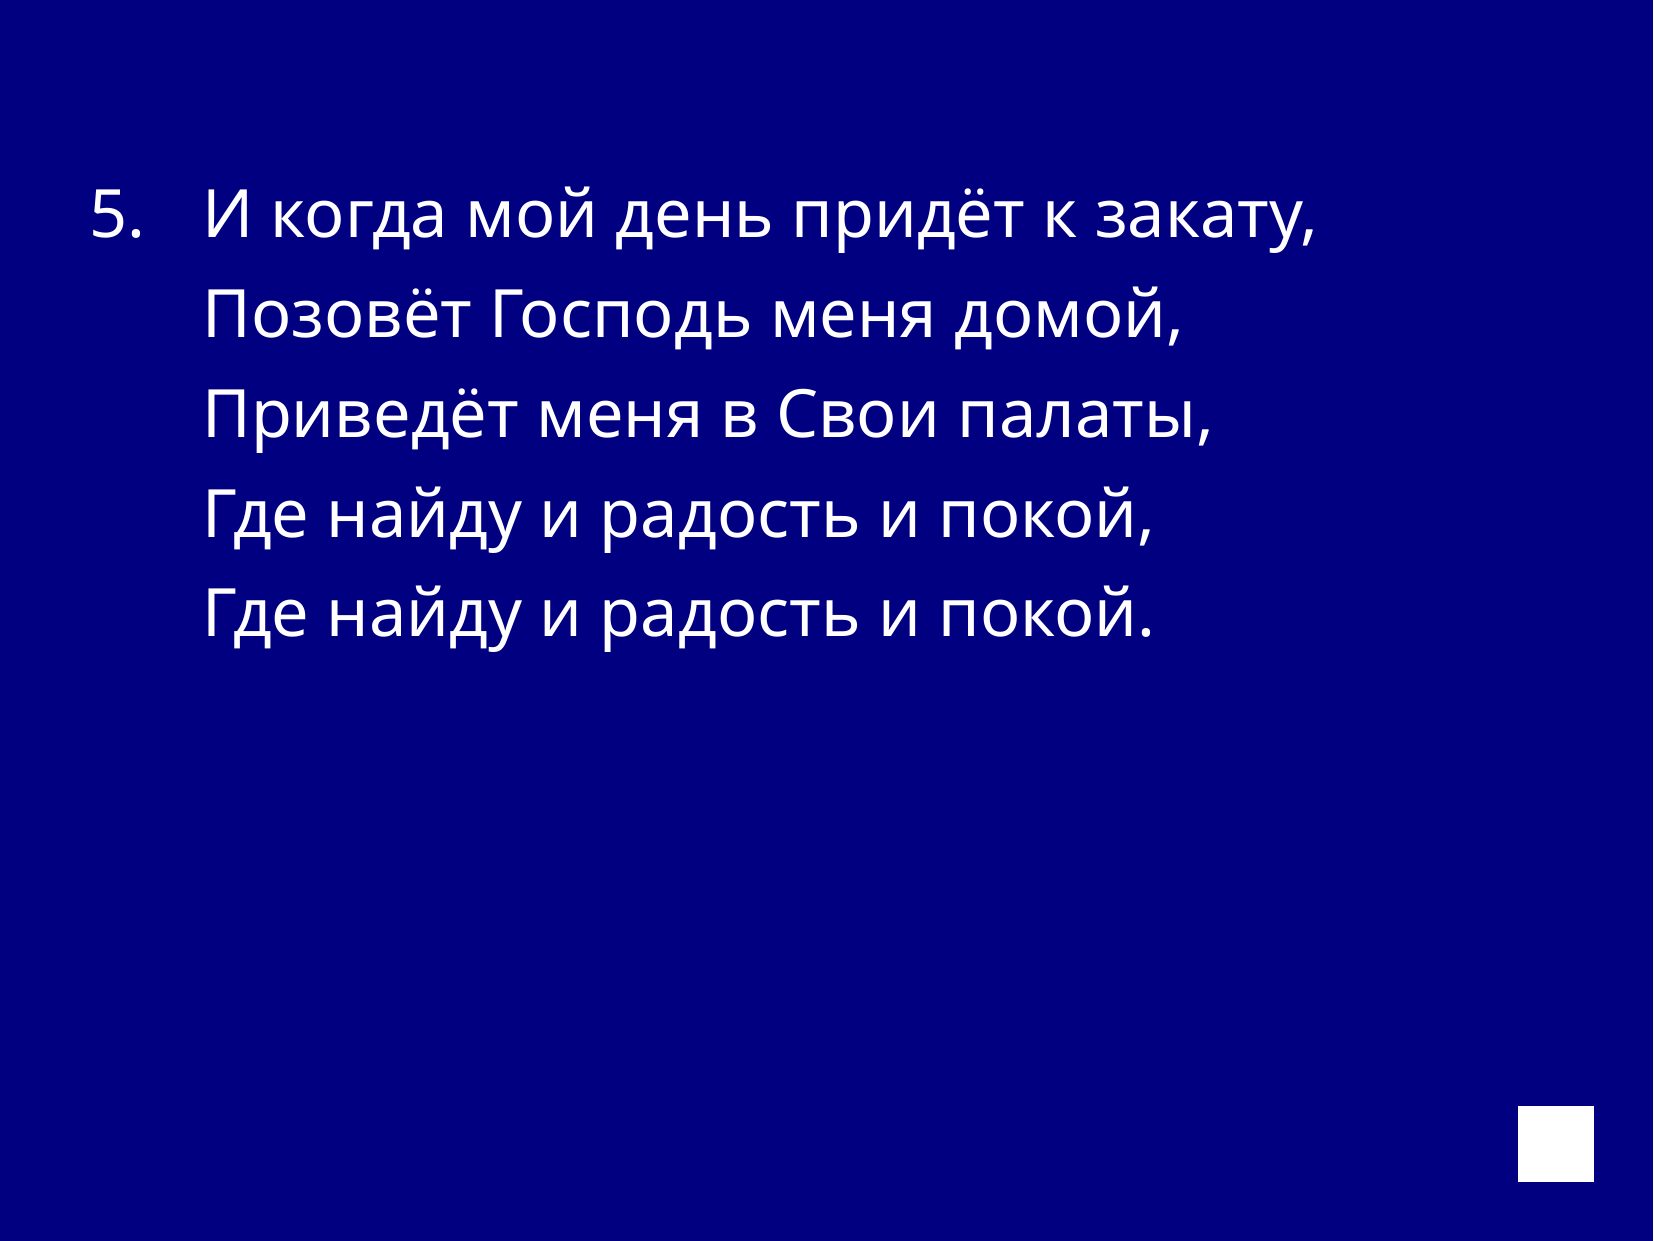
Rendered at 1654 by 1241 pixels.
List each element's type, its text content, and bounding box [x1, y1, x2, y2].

text_box [1518, 1106, 1594, 1182]
text_box 5. И когда мой день придёт к закату, Позовёт Господь меня домой, Приведёт меня в Свои палаты, Где найду и радость и покой, Где найду и радость и покой. [75, 150, 1576, 1163]
